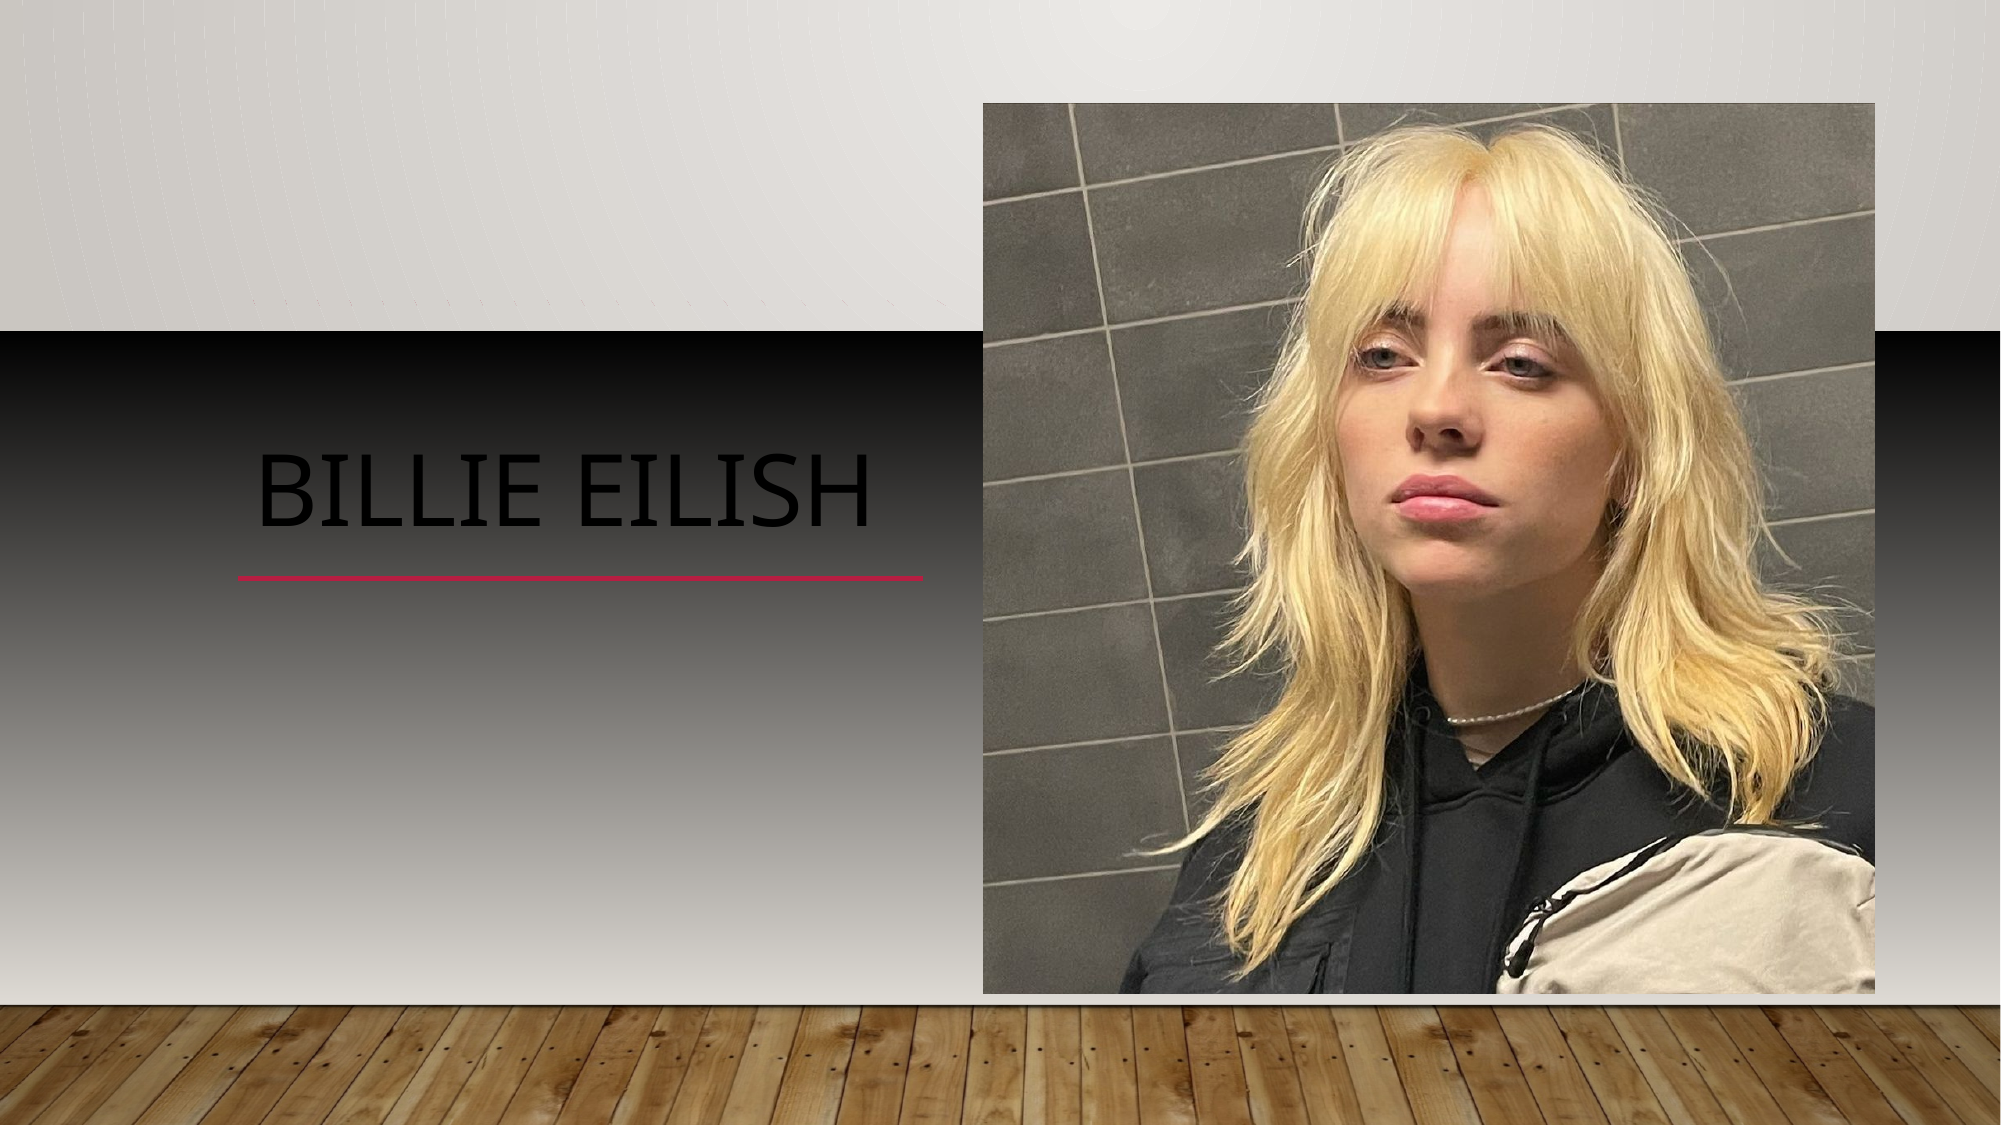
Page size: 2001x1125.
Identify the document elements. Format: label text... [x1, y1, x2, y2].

picture [983, 103, 1875, 994]
text_box [0, 0, 2000, 1005]
picture [0, 1005, 2000, 1125]
title BILLIE EILISH [238, 157, 924, 549]
